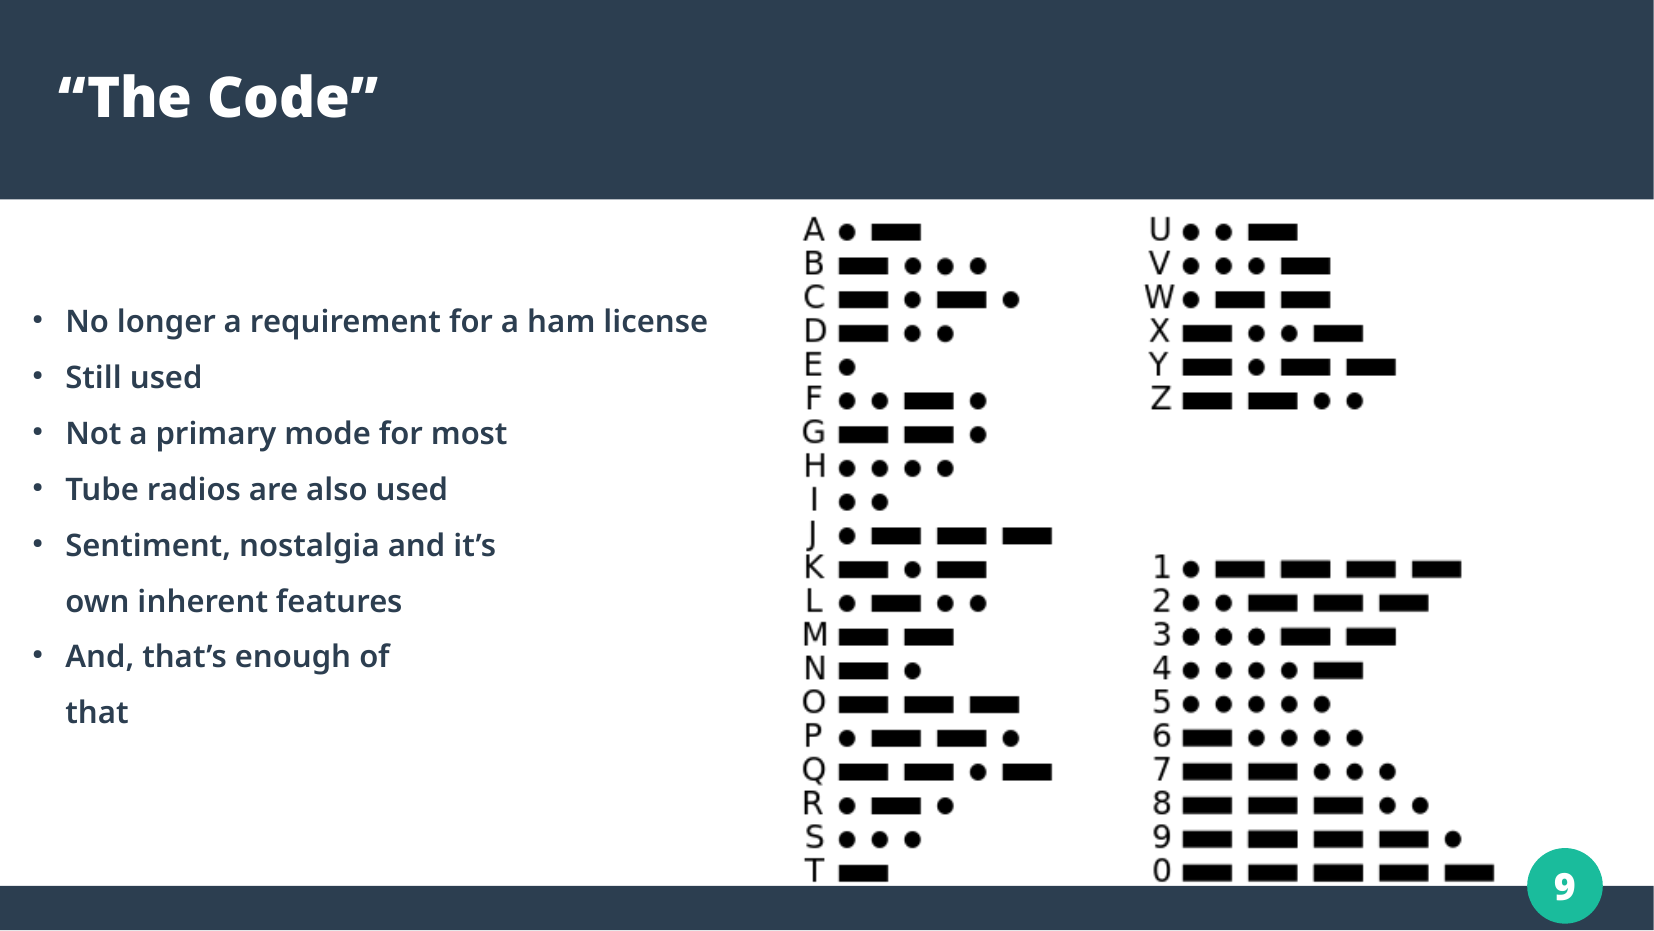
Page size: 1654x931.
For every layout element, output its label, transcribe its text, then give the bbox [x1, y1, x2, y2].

list No longer a requirement for a ham license Still used Not a primary mode for most Tube radios are also used Sentiment, nostalgia and it’s own inherent features And, that’s enough of that [21, 243, 713, 826]
picture [787, 187, 1501, 899]
title “The Code” [59, 37, 1595, 155]
